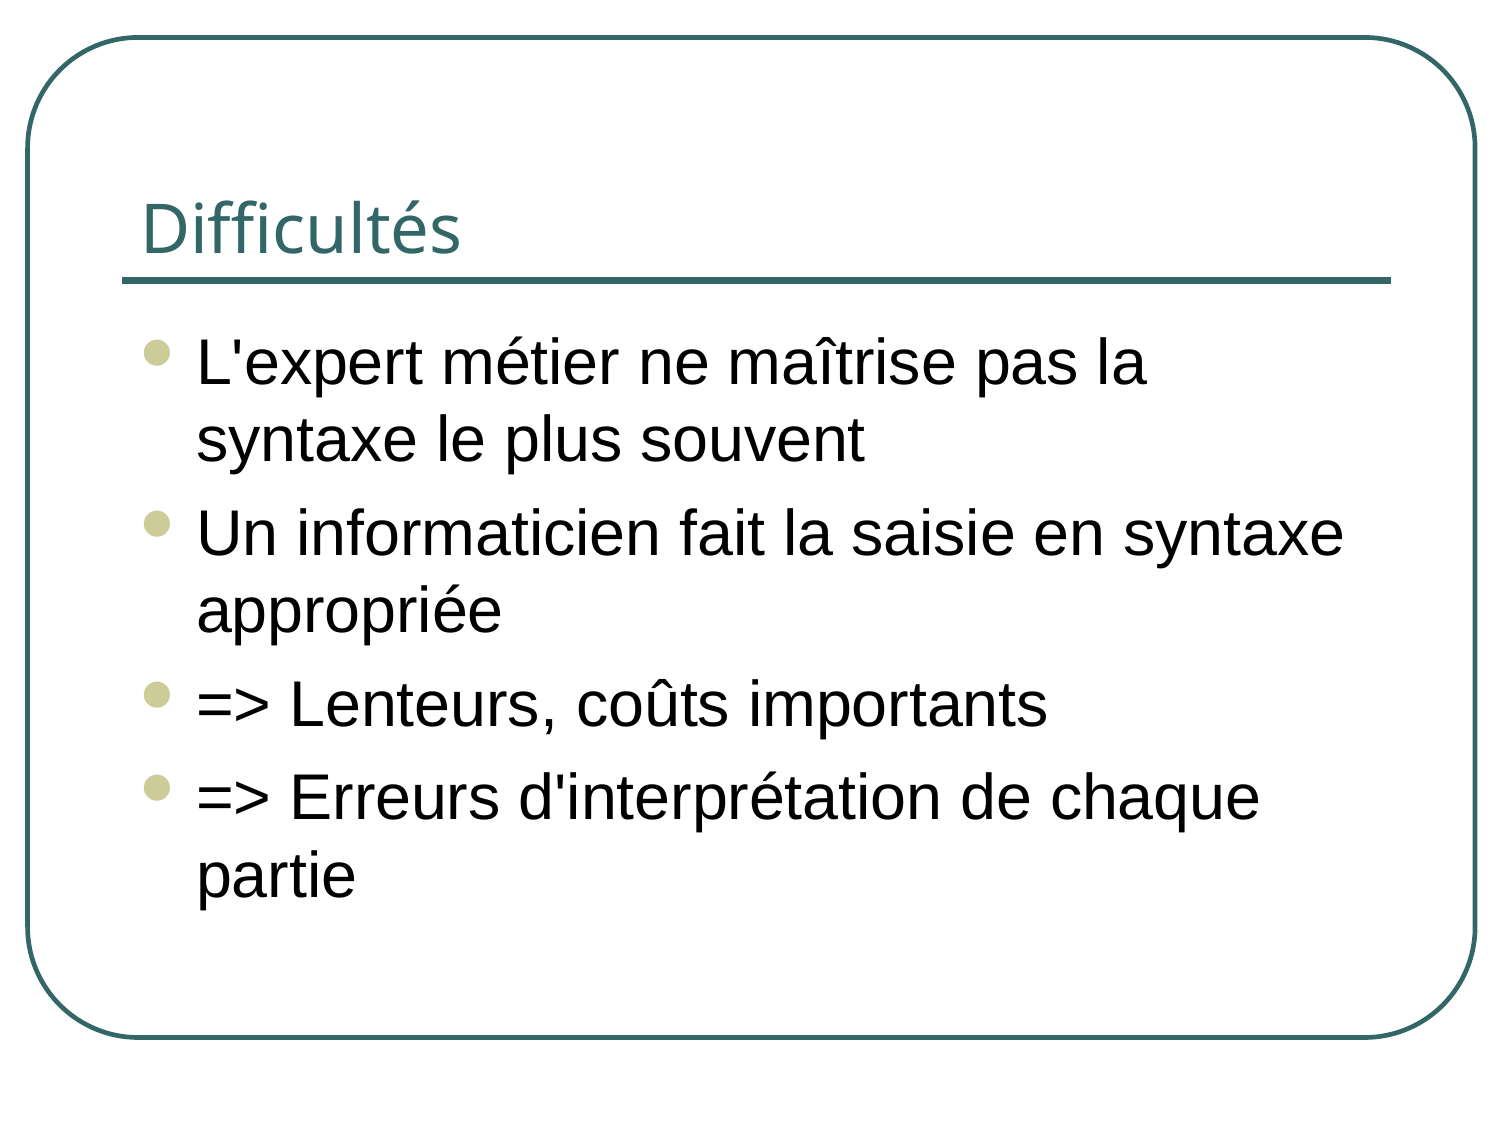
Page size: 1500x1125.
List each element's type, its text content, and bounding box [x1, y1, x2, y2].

title Difficultés [125, 87, 1388, 275]
list L'expert métier ne maîtrise pas la syntaxe le plus souvent Un informaticien fait la saisie en syntaxe appropriée => Lenteurs, coûts importants => Erreurs d'interprétation de chaque partie [125, 312, 1388, 976]
